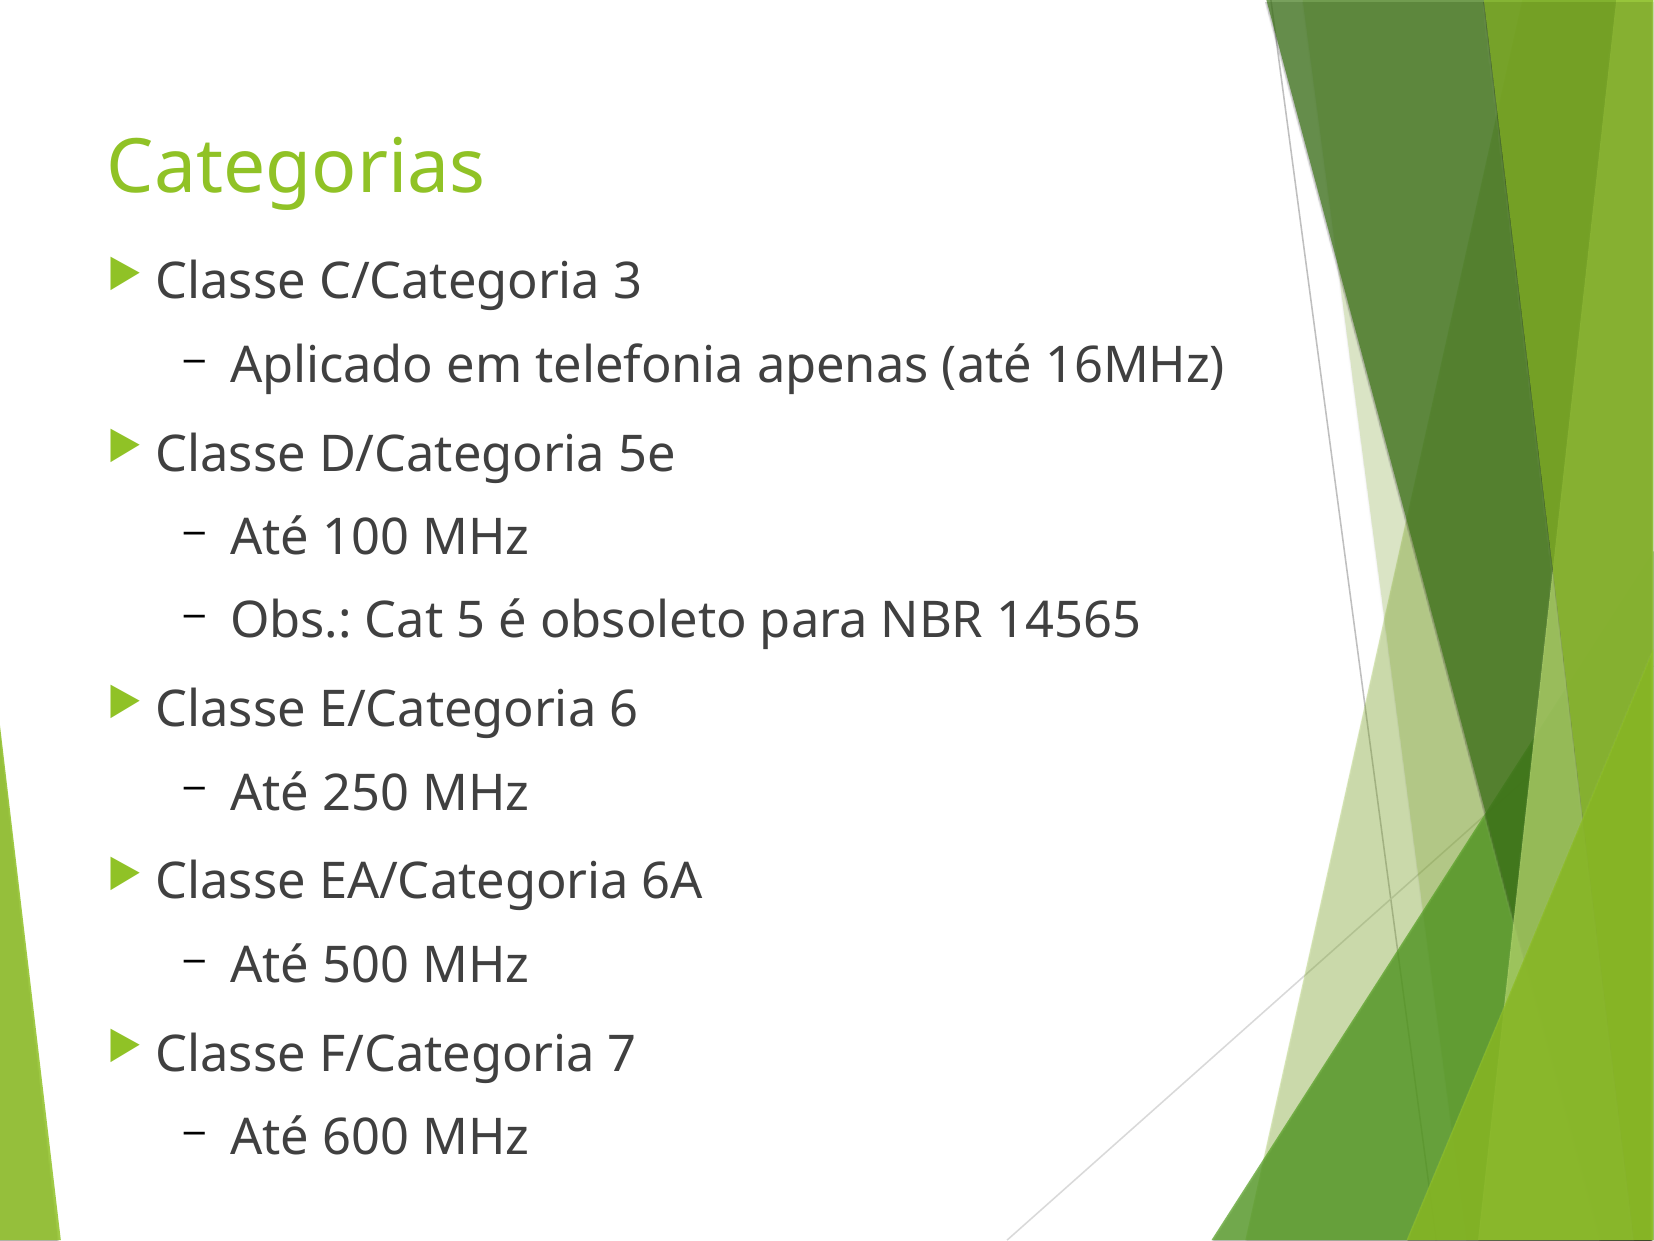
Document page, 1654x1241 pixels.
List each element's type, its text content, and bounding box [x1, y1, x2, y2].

list Classe C/Categoria 3 Aplicado em telefonia apenas (até 16MHz) Classe D/Categoria 5e Até 100 MHz Obs.: Cat 5 é obsoleto para NBR 14565 Classe E/Categoria 6 Até 250 MHz Classe EA/Categoria 6A Até 500 MHz Classe F/Categoria 7 Até 600 MHz [91, 240, 1381, 1173]
title Categorias [91, 110, 1258, 240]
